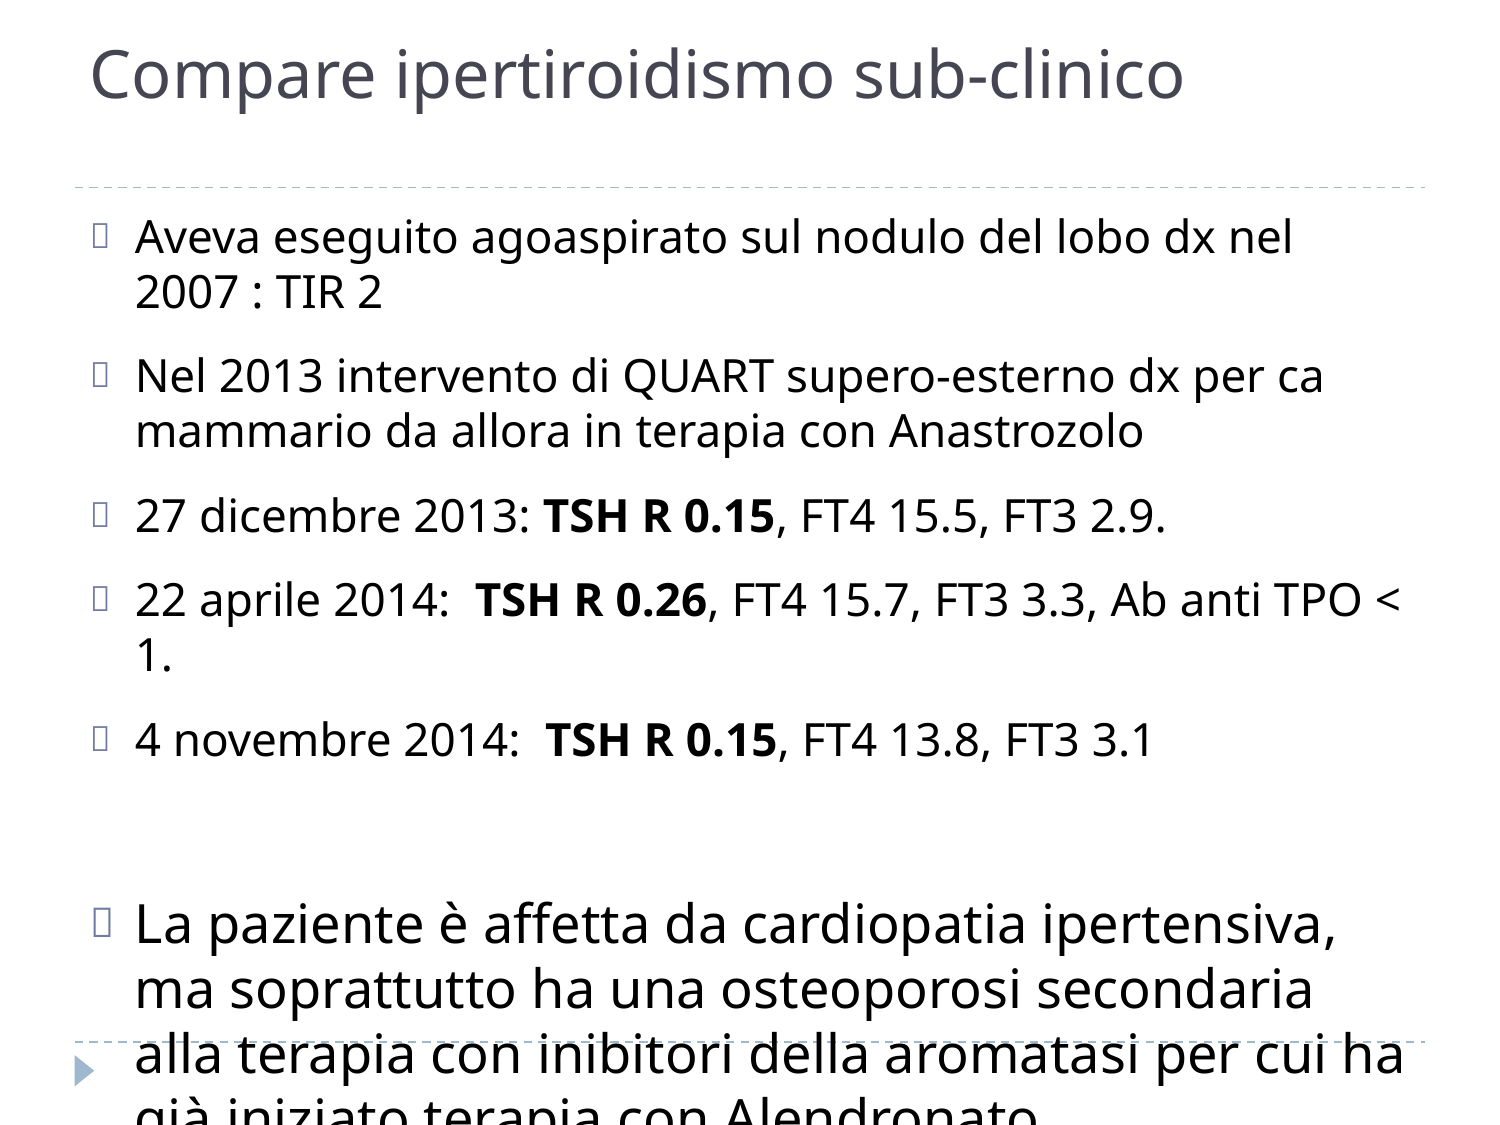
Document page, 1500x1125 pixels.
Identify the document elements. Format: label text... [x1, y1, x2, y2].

title Compare ipertiroidismo sub-clinico [75, 24, 1425, 188]
list Aveva eseguito agoaspirato sul nodulo del lobo dx nel 2007 : TIR 2 Nel 2013 intervento di QUART supero-esterno dx per ca mammario da allora in terapia con Anastrozolo 27 dicembre 2013: TSH R 0.15, FT4 15.5, FT3 2.9. 22 aprile 2014: TSH R 0.26, FT4 15.7, FT3 3.3, Ab anti TPO < 1. 4 novembre 2014: TSH R 0.15, FT4 13.8, FT3 3.1 La paziente è affetta da cardiopatia ipertensiva, ma soprattutto ha una osteoporosi secondaria alla terapia con inibitori della aromatasi per cui ha già iniziato terapia con Alendronato [75, 200, 1425, 1010]
